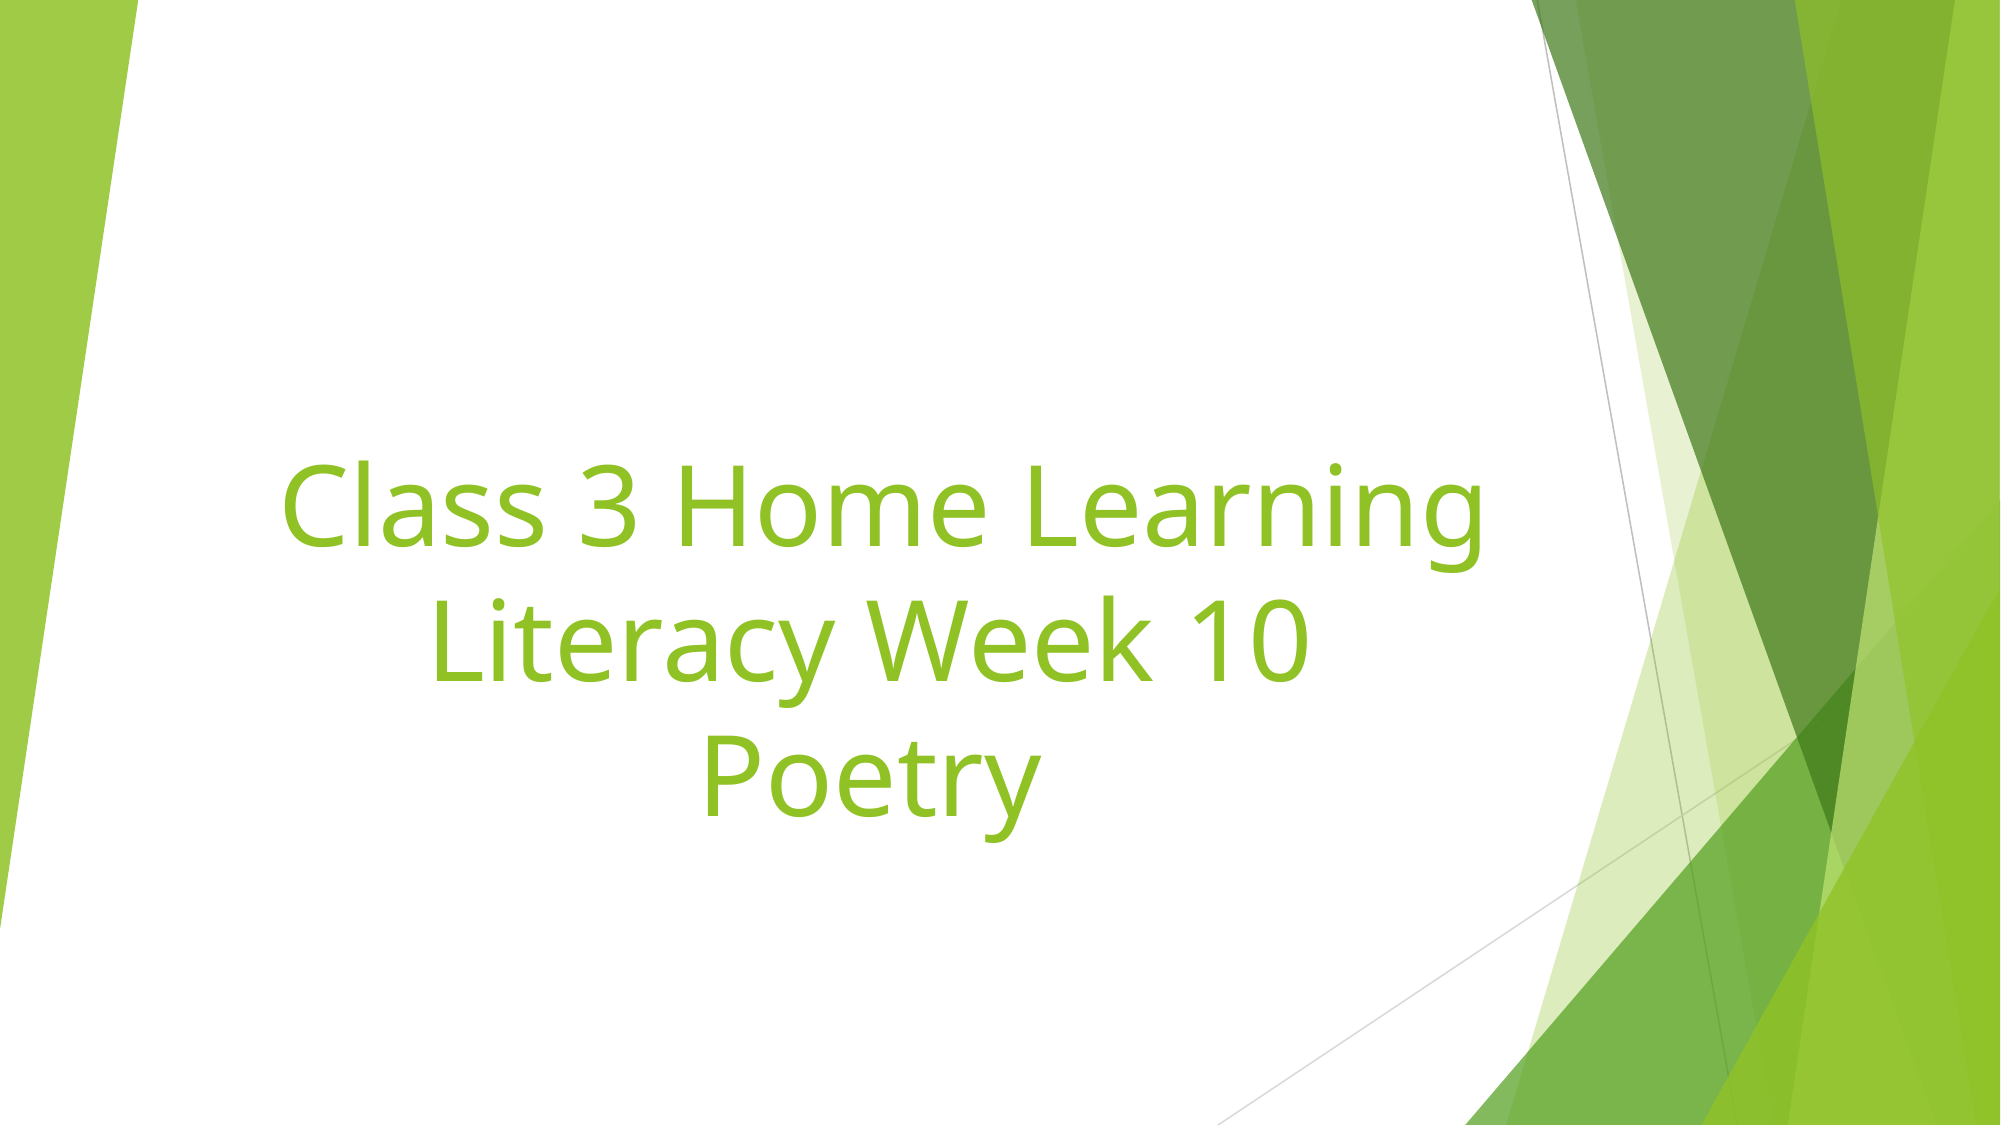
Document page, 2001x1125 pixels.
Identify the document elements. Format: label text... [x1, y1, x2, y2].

title Class 3 Home Learning Literacy Week 10 Poetry [247, 394, 1522, 847]
